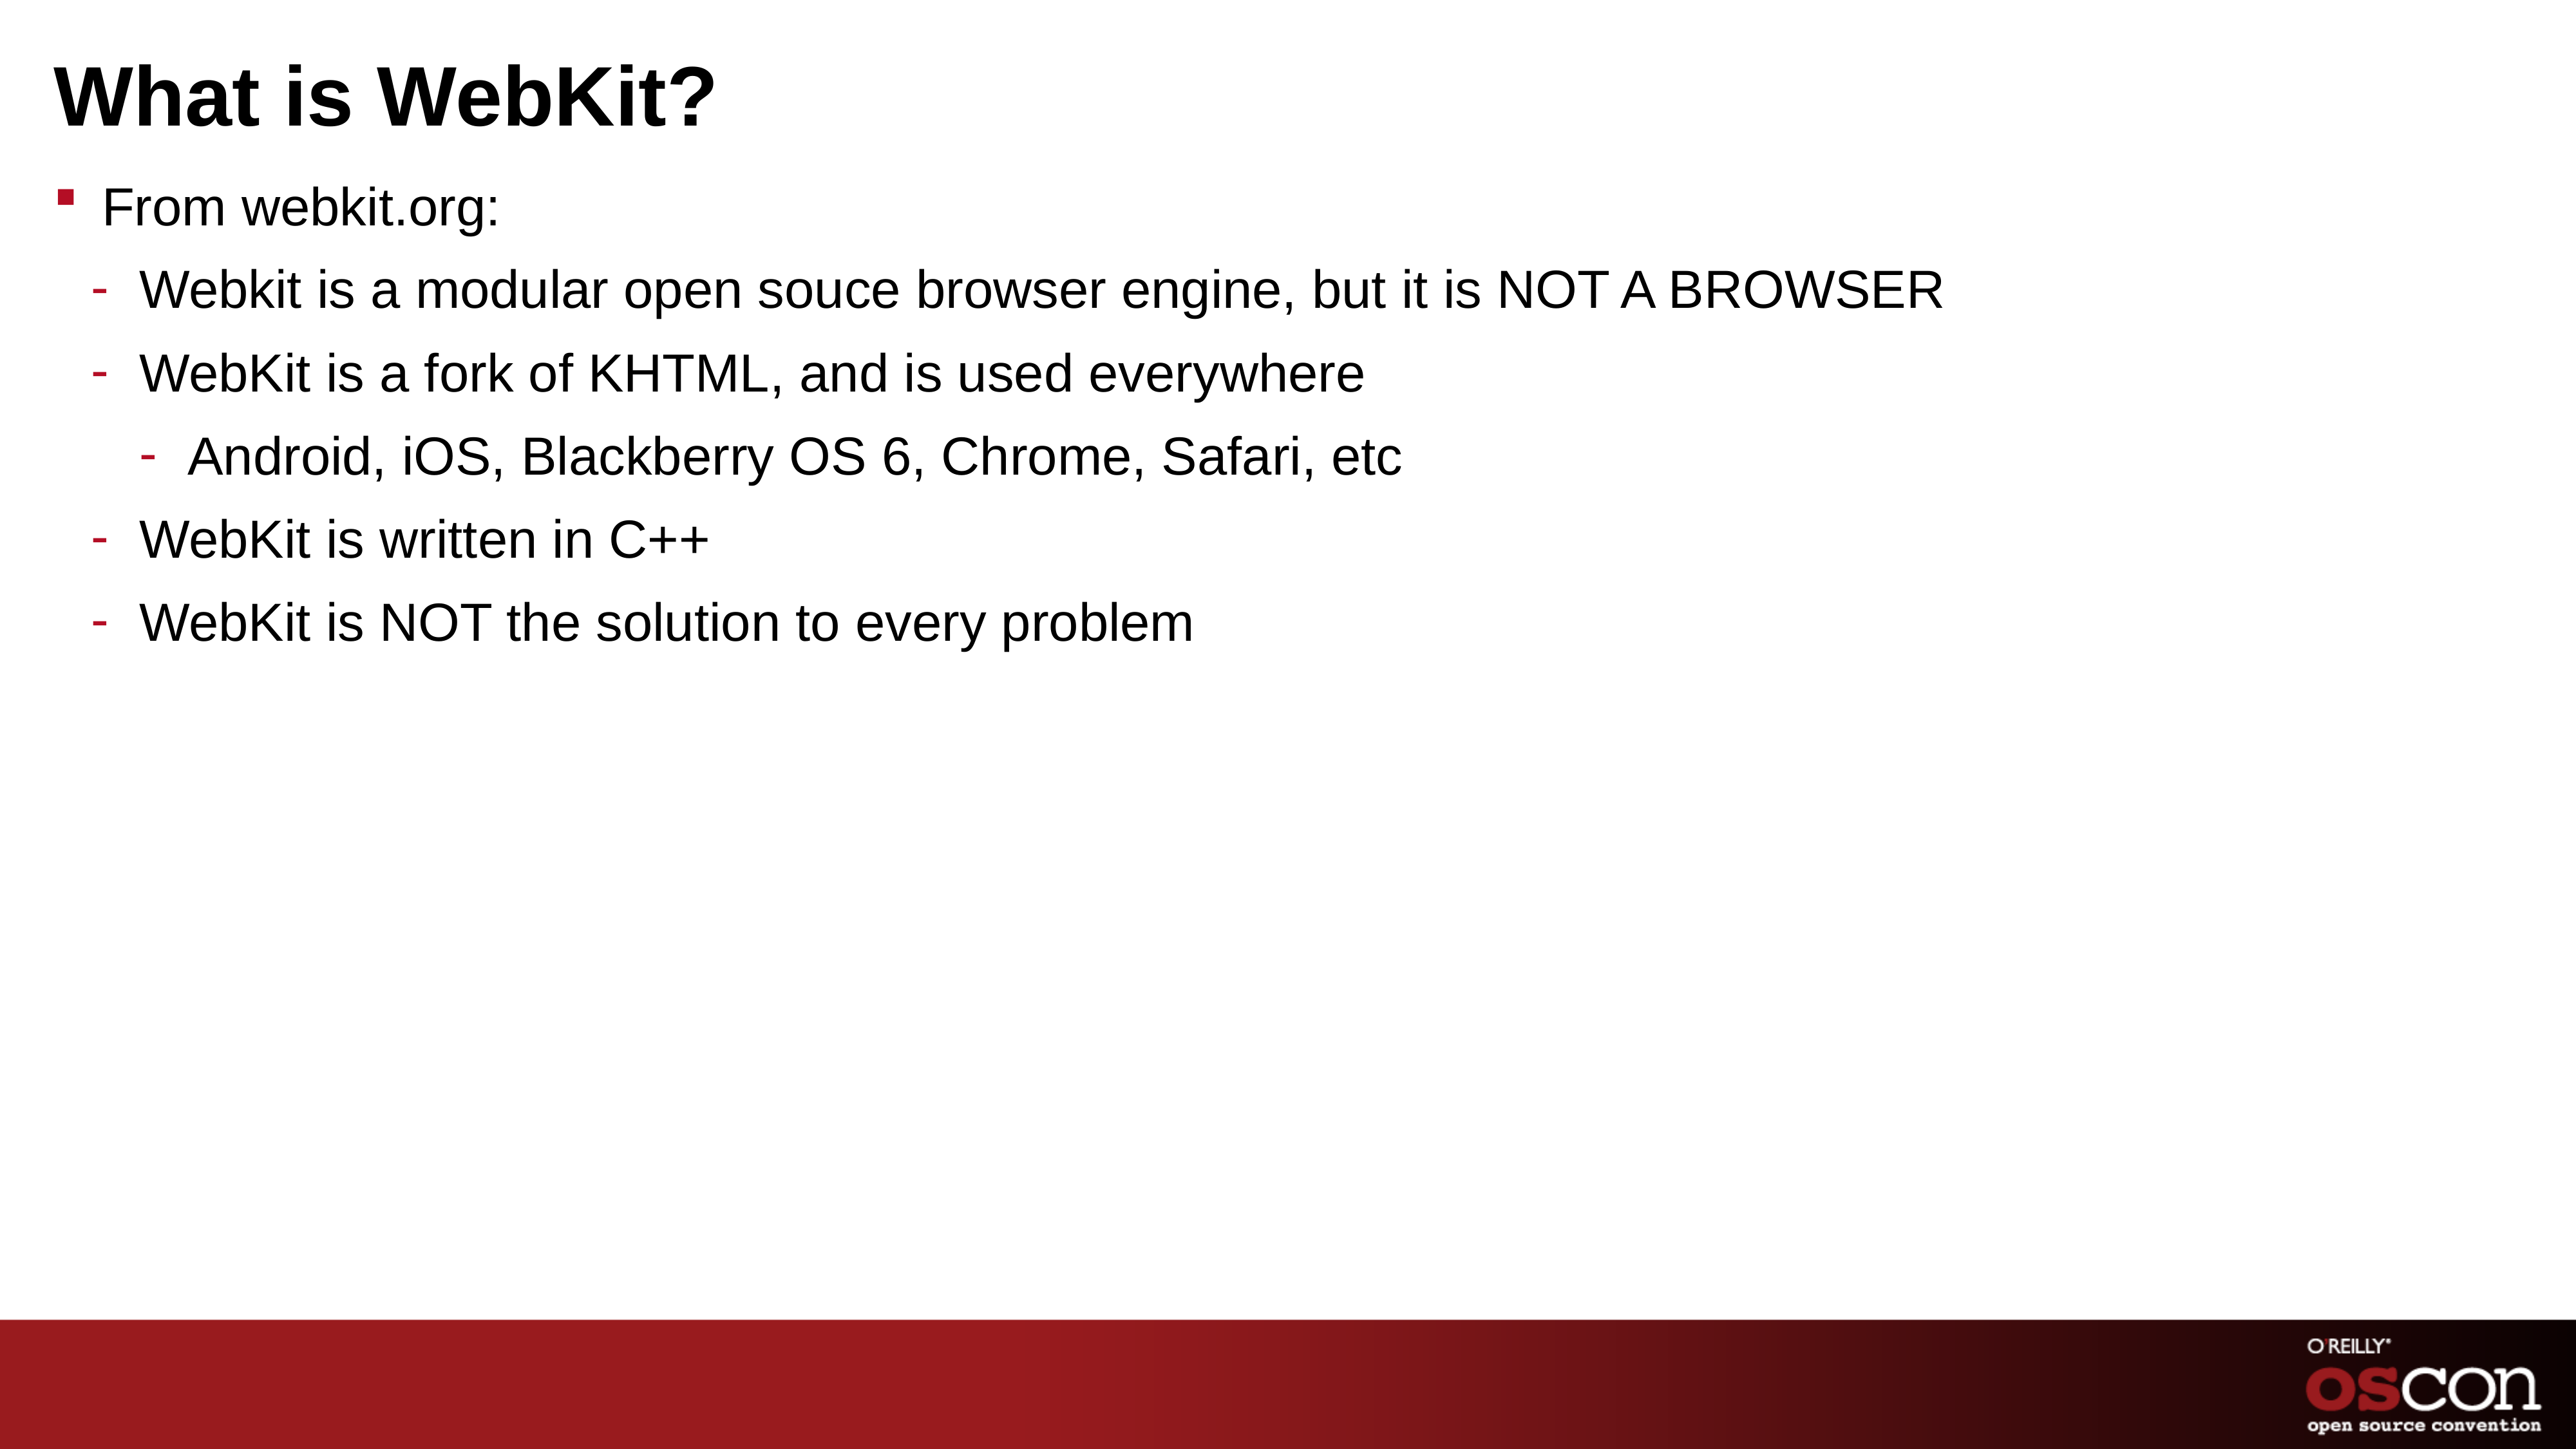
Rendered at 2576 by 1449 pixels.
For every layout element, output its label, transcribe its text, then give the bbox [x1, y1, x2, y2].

list From webkit.org: Webkit is a modular open souce browser engine, but it is NOT A BROWSER WebKit is a fork of KHTML, and is used everywhere Android, iOS, Blackberry OS 6, Chrome, Safari, etc WebKit is written in C++ WebKit is NOT the solution to every problem [48, 166, 2514, 1135]
title What is WebKit? [48, 17, 2514, 166]
picture [0, 0, 2576, 1449]
